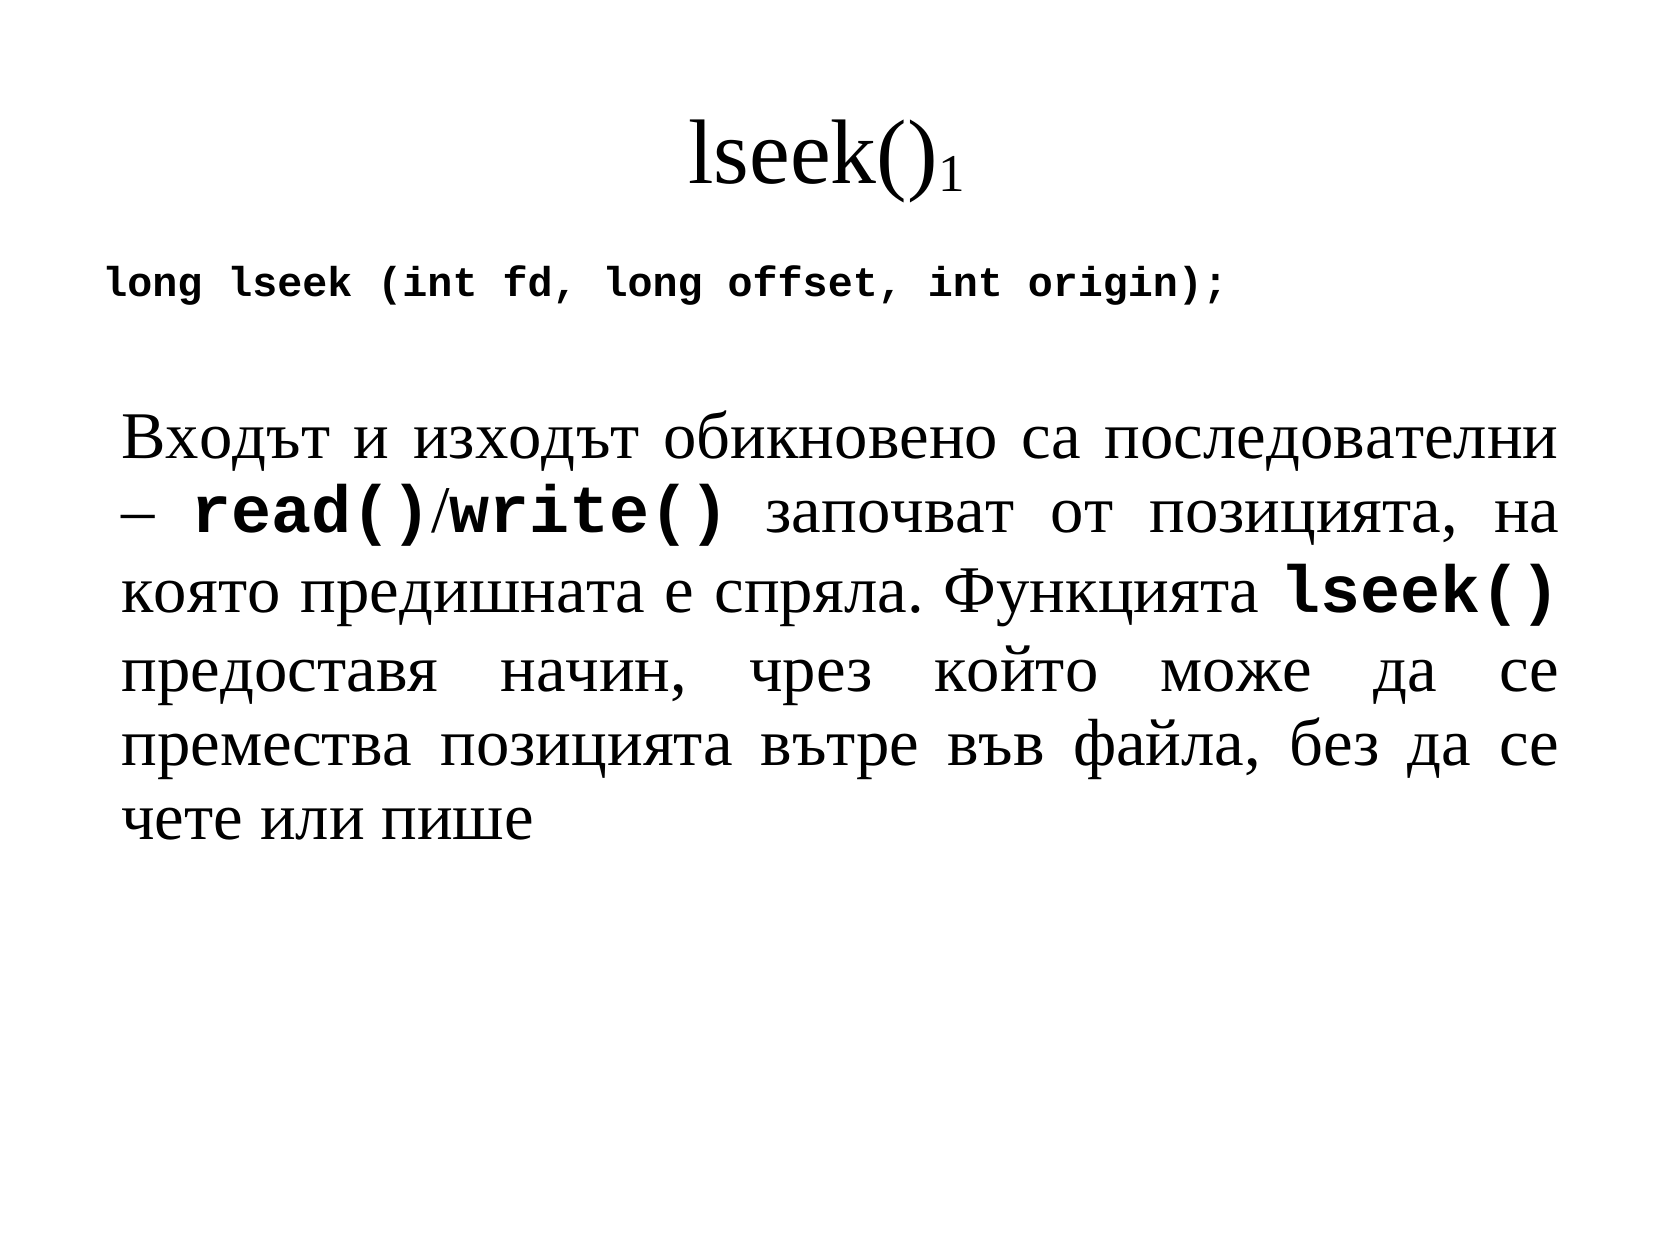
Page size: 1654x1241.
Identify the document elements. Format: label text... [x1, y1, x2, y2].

text_box long lseek (int fd, long offset, int origin); [87, 254, 121, 317]
title lseek()1 [82, 49, 1571, 257]
subtitle Входът и изходът обикновено са последователни – read()/write() започват от позицията, на която предишната е спряла. Функцията lseek() предоставя начин, чрез който може да се премества позицията вътре във файла, без да се чете или пише [121, 221, 1561, 1032]
